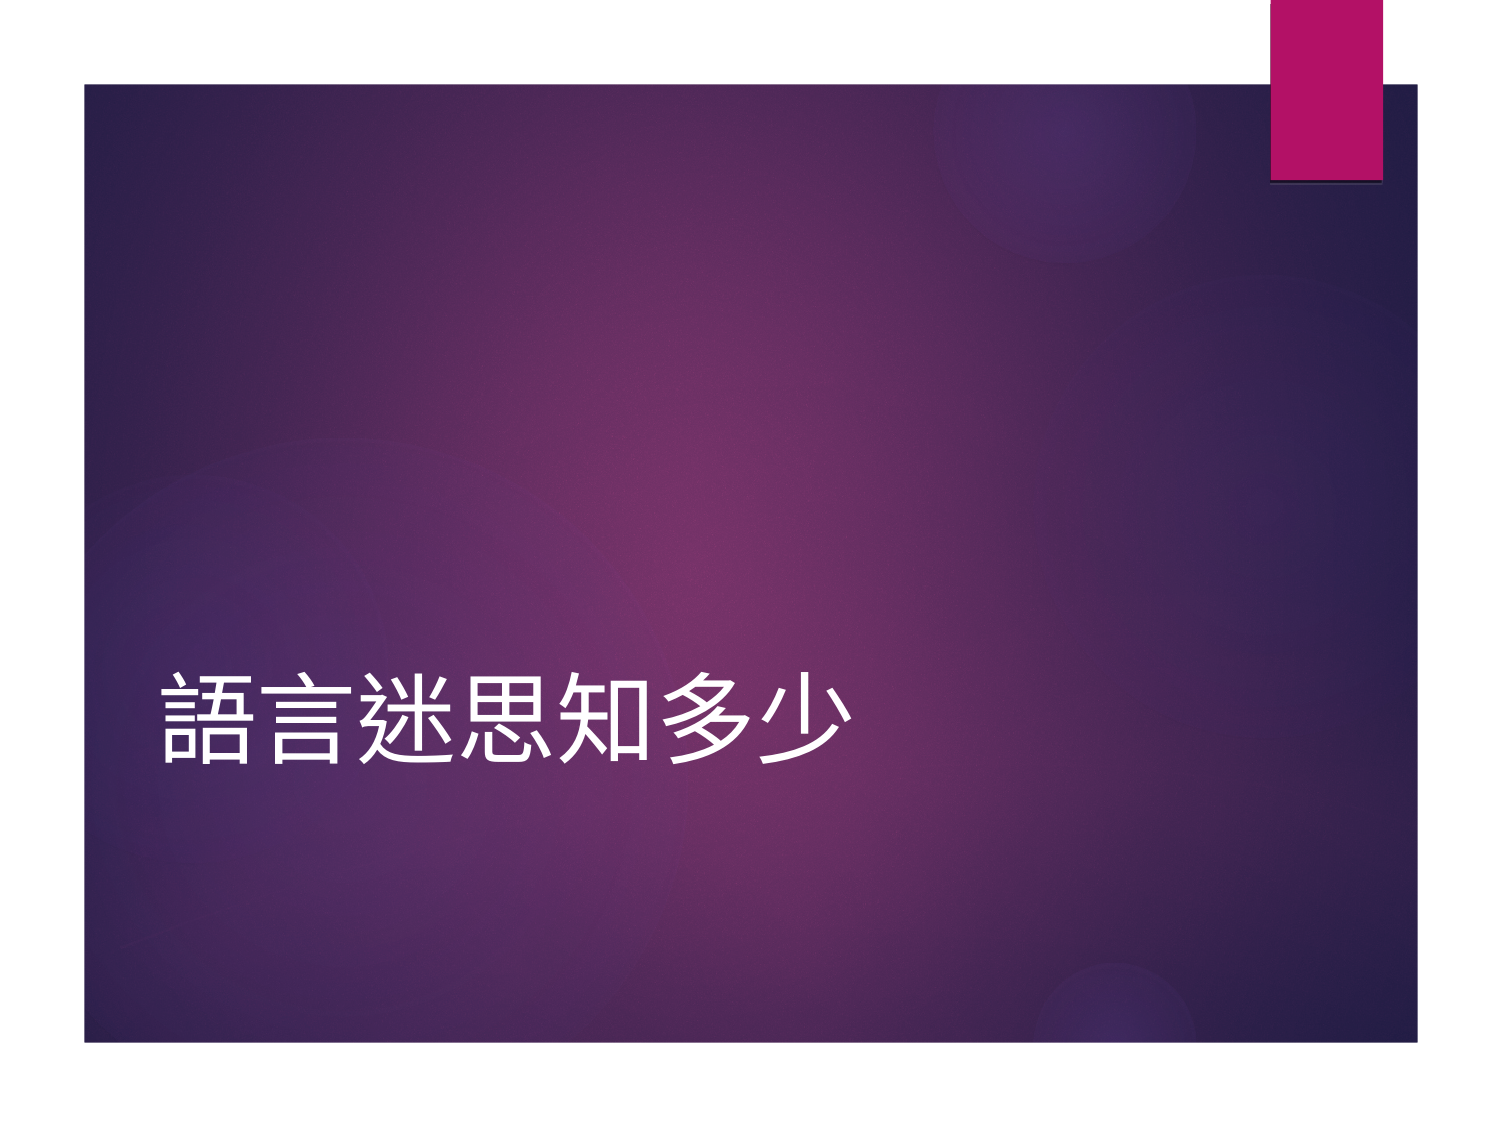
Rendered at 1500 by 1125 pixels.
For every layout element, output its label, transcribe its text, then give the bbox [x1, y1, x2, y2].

title 語言迷思知多少 [142, 365, 1113, 784]
picture [85, 85, 1417, 1042]
